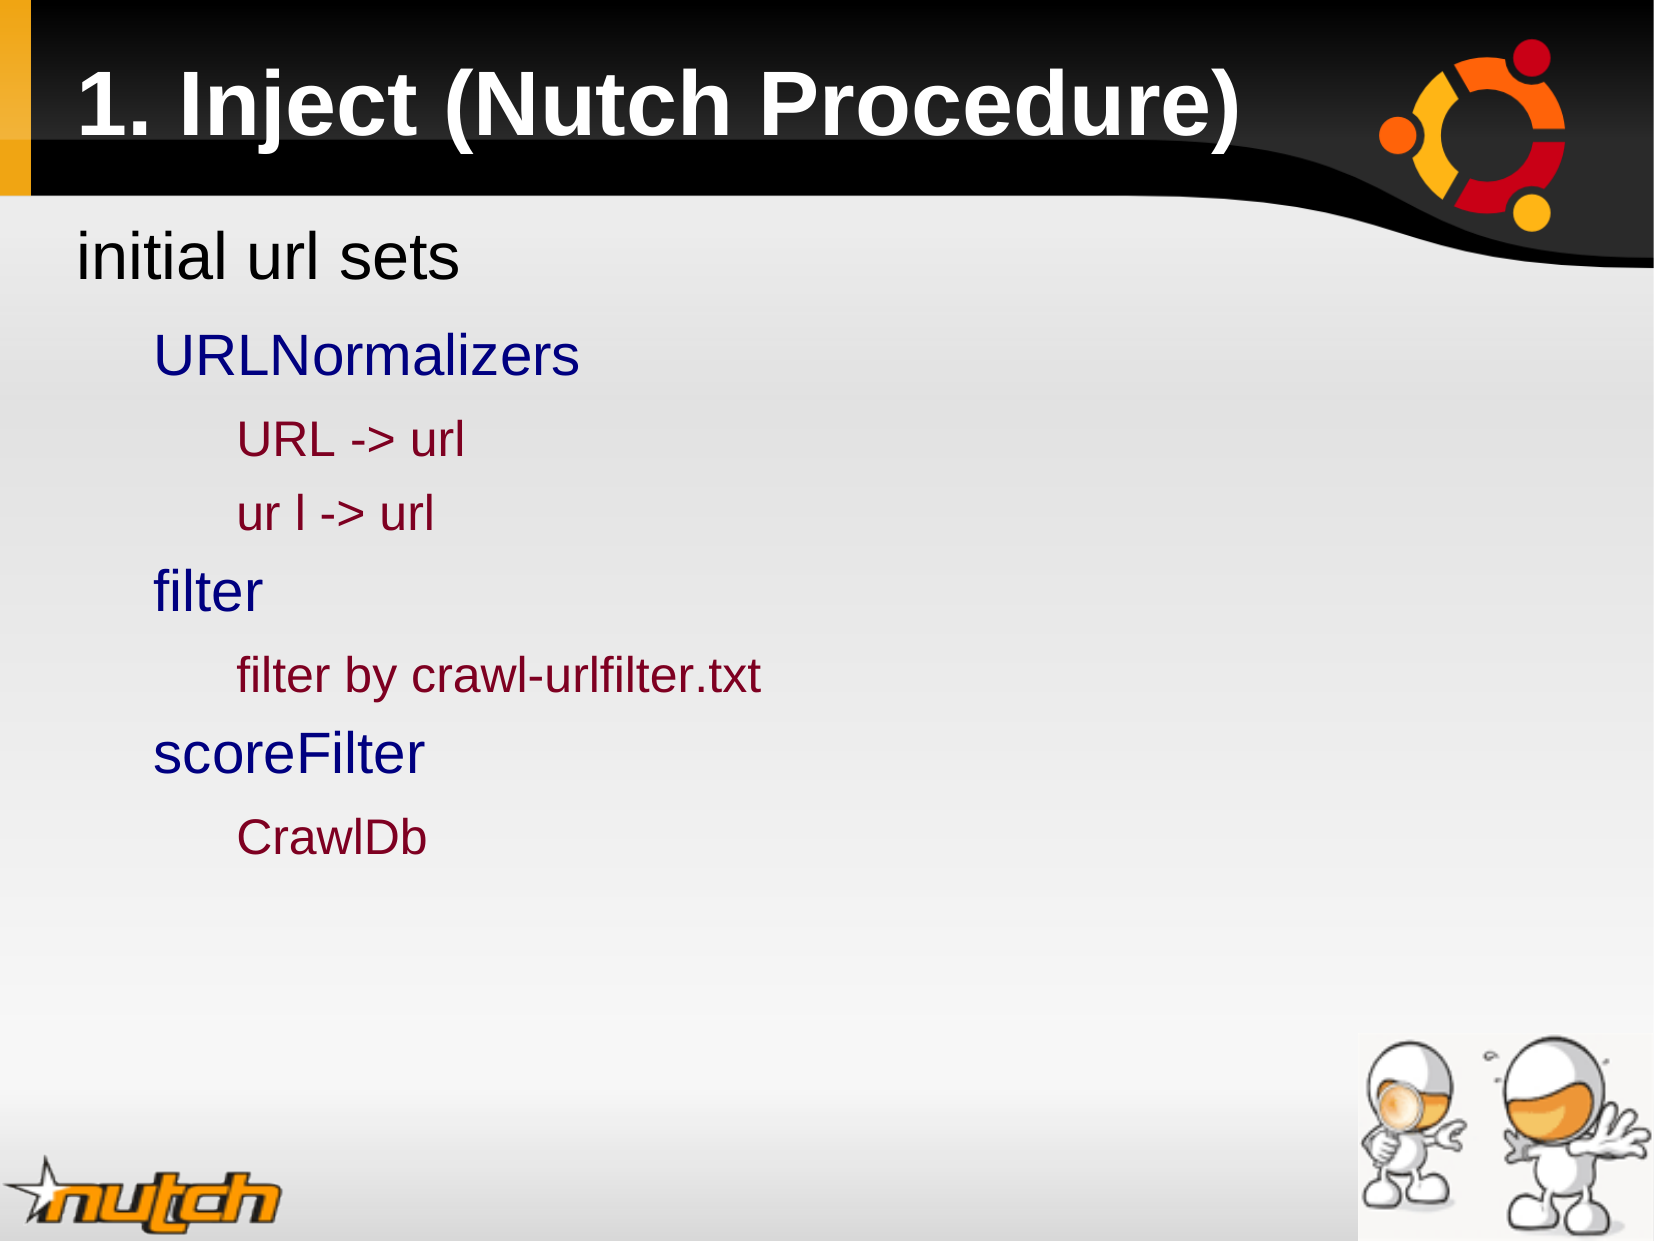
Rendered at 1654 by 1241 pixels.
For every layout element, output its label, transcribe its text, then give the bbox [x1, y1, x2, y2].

title 1. Inject (Nutch Procedure) [76, 7, 1565, 200]
list initial url sets URLNormalizers URL -> url ur l -> url filter filter by crawl-urlfilter.txt scoreFilter CrawlDb [59, 218, 1548, 1023]
picture [0, 0, 1654, 1241]
